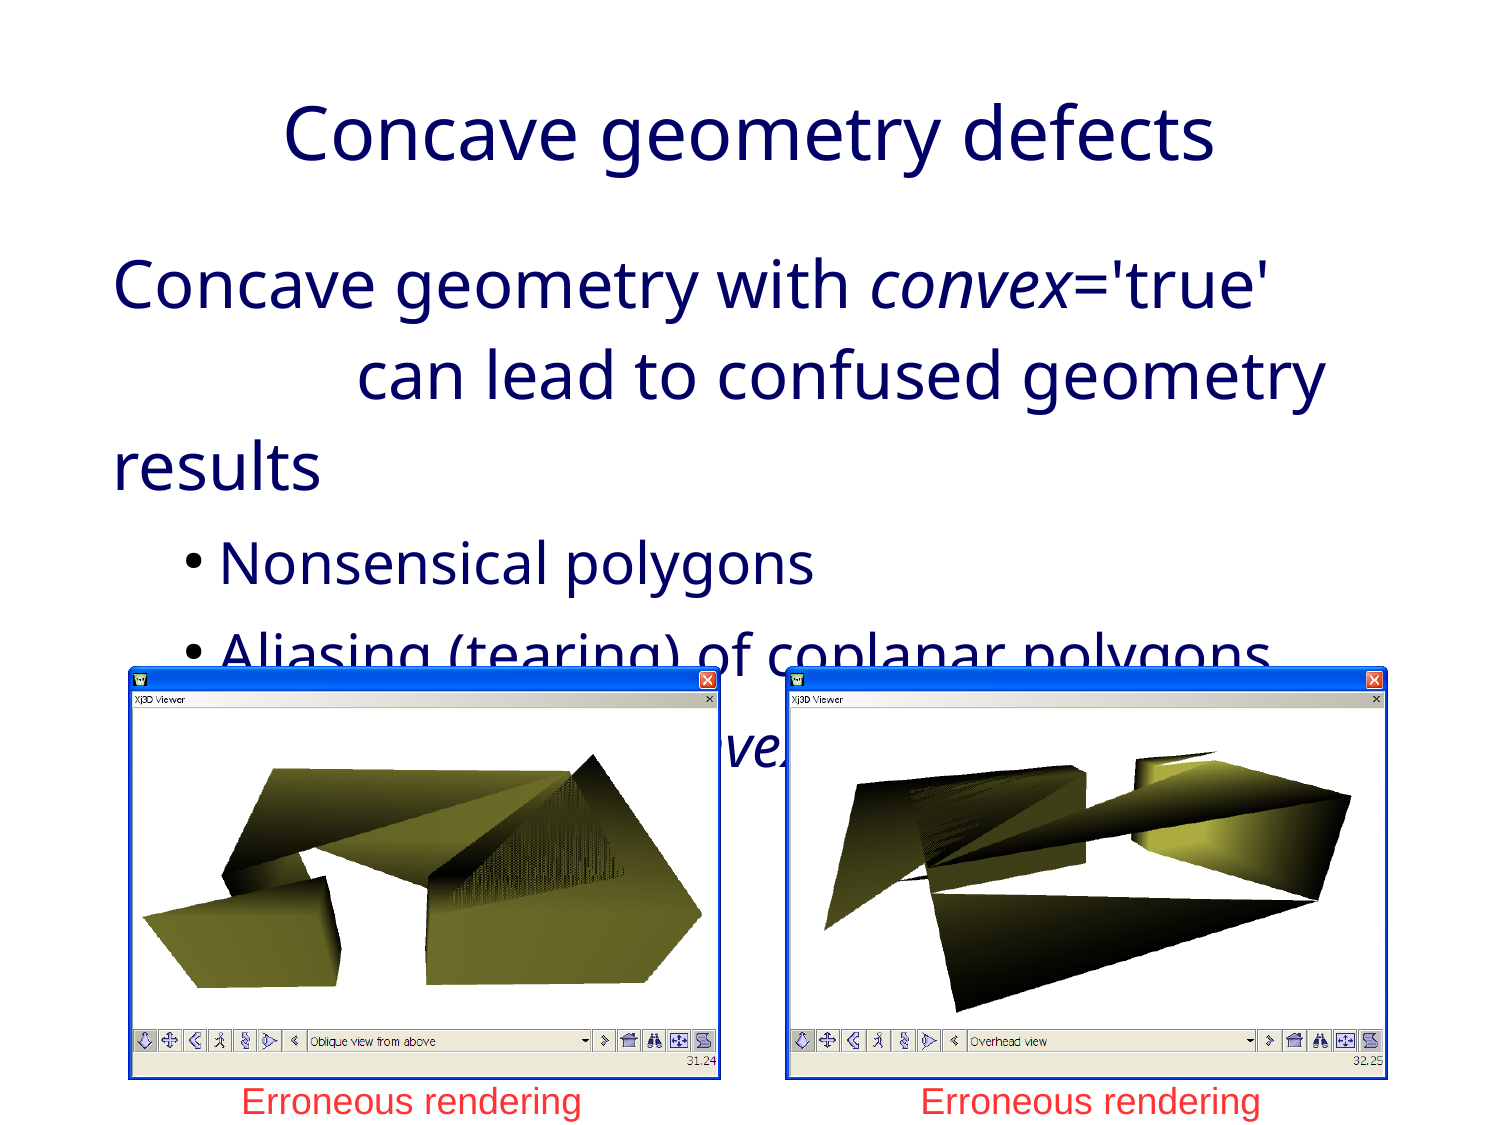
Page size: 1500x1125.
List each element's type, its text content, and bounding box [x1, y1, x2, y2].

list Concave geometry with convex='true' can lead to confused geometry results Nonsensical polygons Aliasing (tearing) of coplanar polygons To correct: set convex='false' [112, 237, 1388, 676]
text_box Erroneous rendering [226, 1072, 597, 1125]
picture [785, 666, 1388, 1080]
text_box Erroneous rendering [905, 1072, 1277, 1125]
picture [128, 666, 721, 1080]
title Concave geometry defects [112, 37, 1388, 226]
